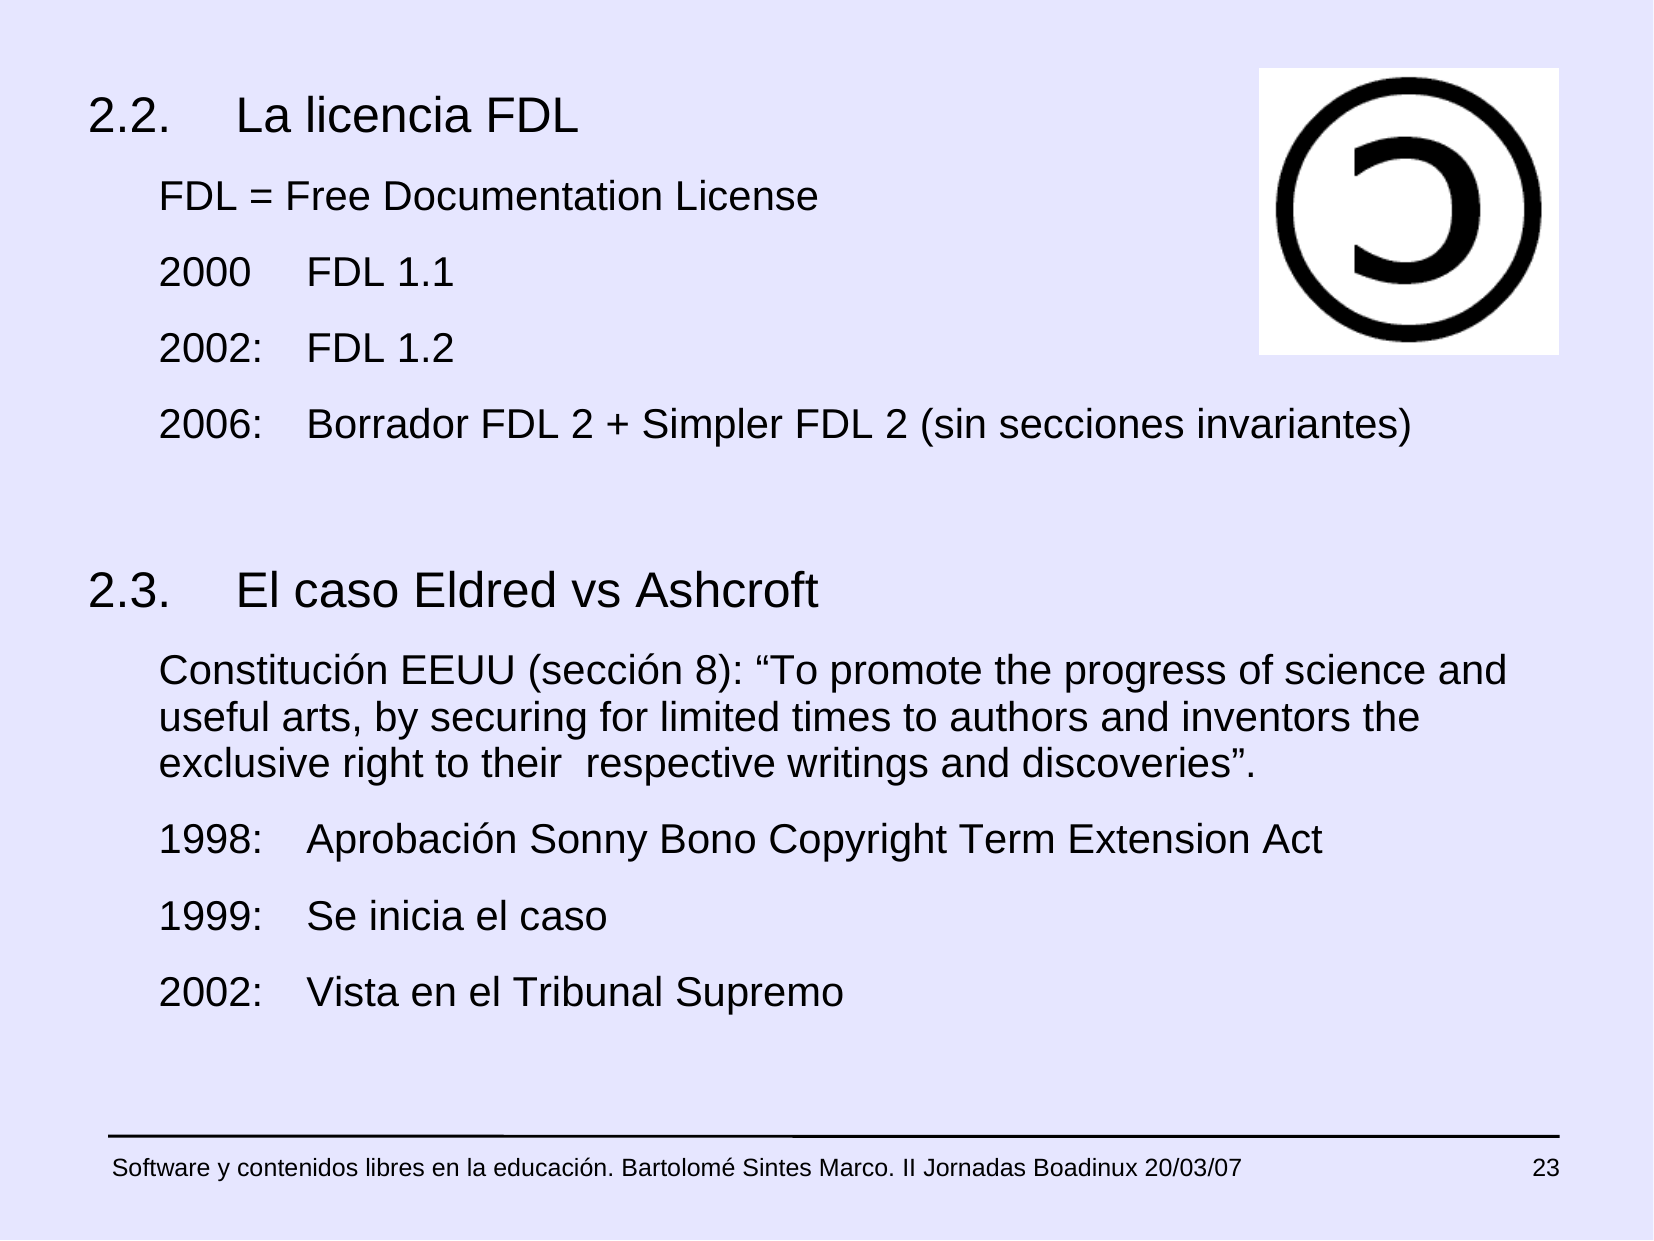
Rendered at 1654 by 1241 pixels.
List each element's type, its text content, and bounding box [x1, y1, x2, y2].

text_box [428, 159, 435, 216]
text_box 2.2. La licencia FDL FDL = Free Documentation License 2000 FDL 1.1 2002: FDL 1.2 2006: Borrador FDL 2 + Simpler FDL 2 (sin secciones invariantes) 2.3. El caso Eldred vs Ashcroft Constitución EEUU (sección 8): “To promote the progress of science and useful arts, by securing for limited times to authors and inventors the exclusive right to their respective writings and discoveries”. 1998: Aprobación Sonny Bono Copyright Term Extension Act 1999: Se inicia el caso 2002: Vista en el Tribunal Supremo [87, 87, 1604, 1018]
picture [1259, 68, 1559, 355]
